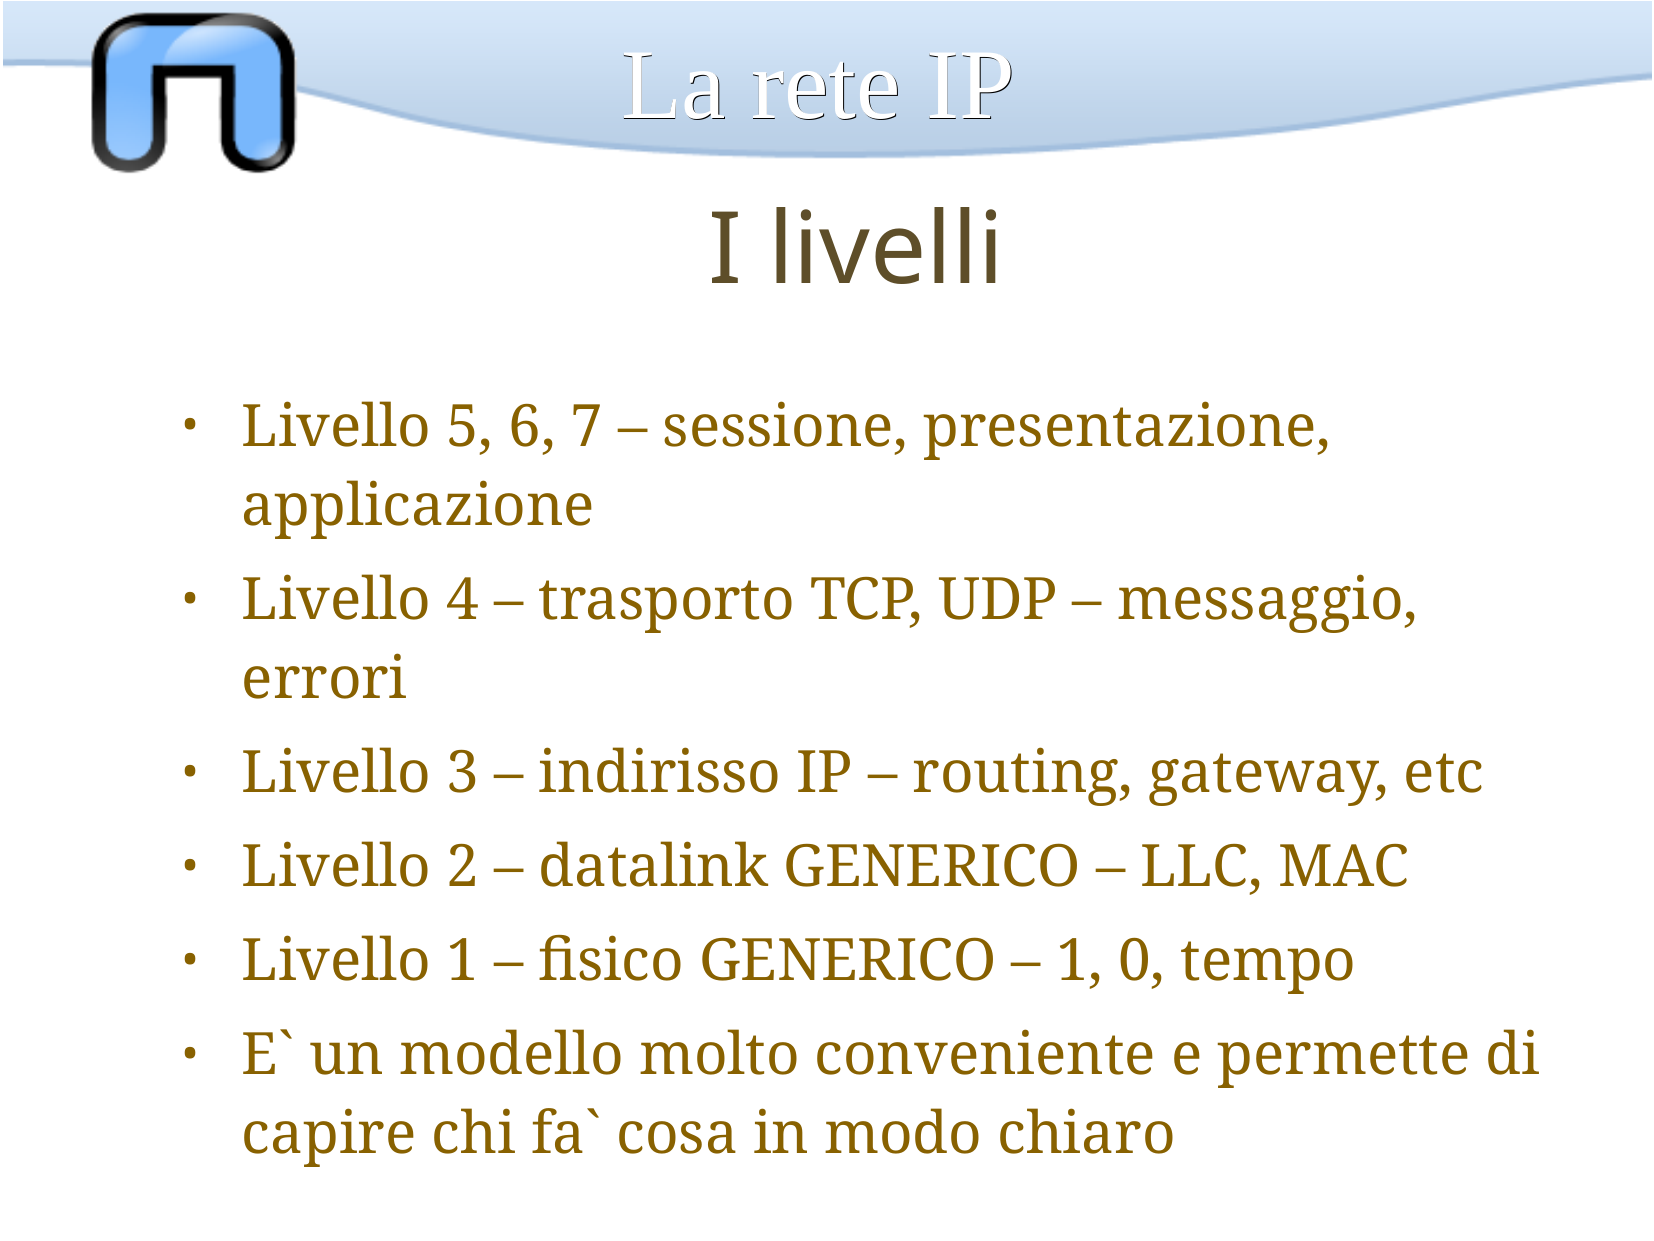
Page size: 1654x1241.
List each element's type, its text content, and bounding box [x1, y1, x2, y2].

title I livelli [147, 82, 1565, 408]
picture [0, 0, 1654, 1241]
text_box La rete IP [573, 29, 1063, 82]
list Livello 5, 6, 7 – sessione, presentazione, applicazione Livello 4 – trasporto TCP, UDP – messaggio, errori Livello 3 – indirisso IP – routing, gateway, etc Livello 2 – datalink GENERICO – LLC, MAC Livello 1 – fisico GENERICO – 1, 0, tempo E` un modello molto conveniente e permette di capire chi fa` cosa in modo chiaro [147, 408, 1565, 1241]
